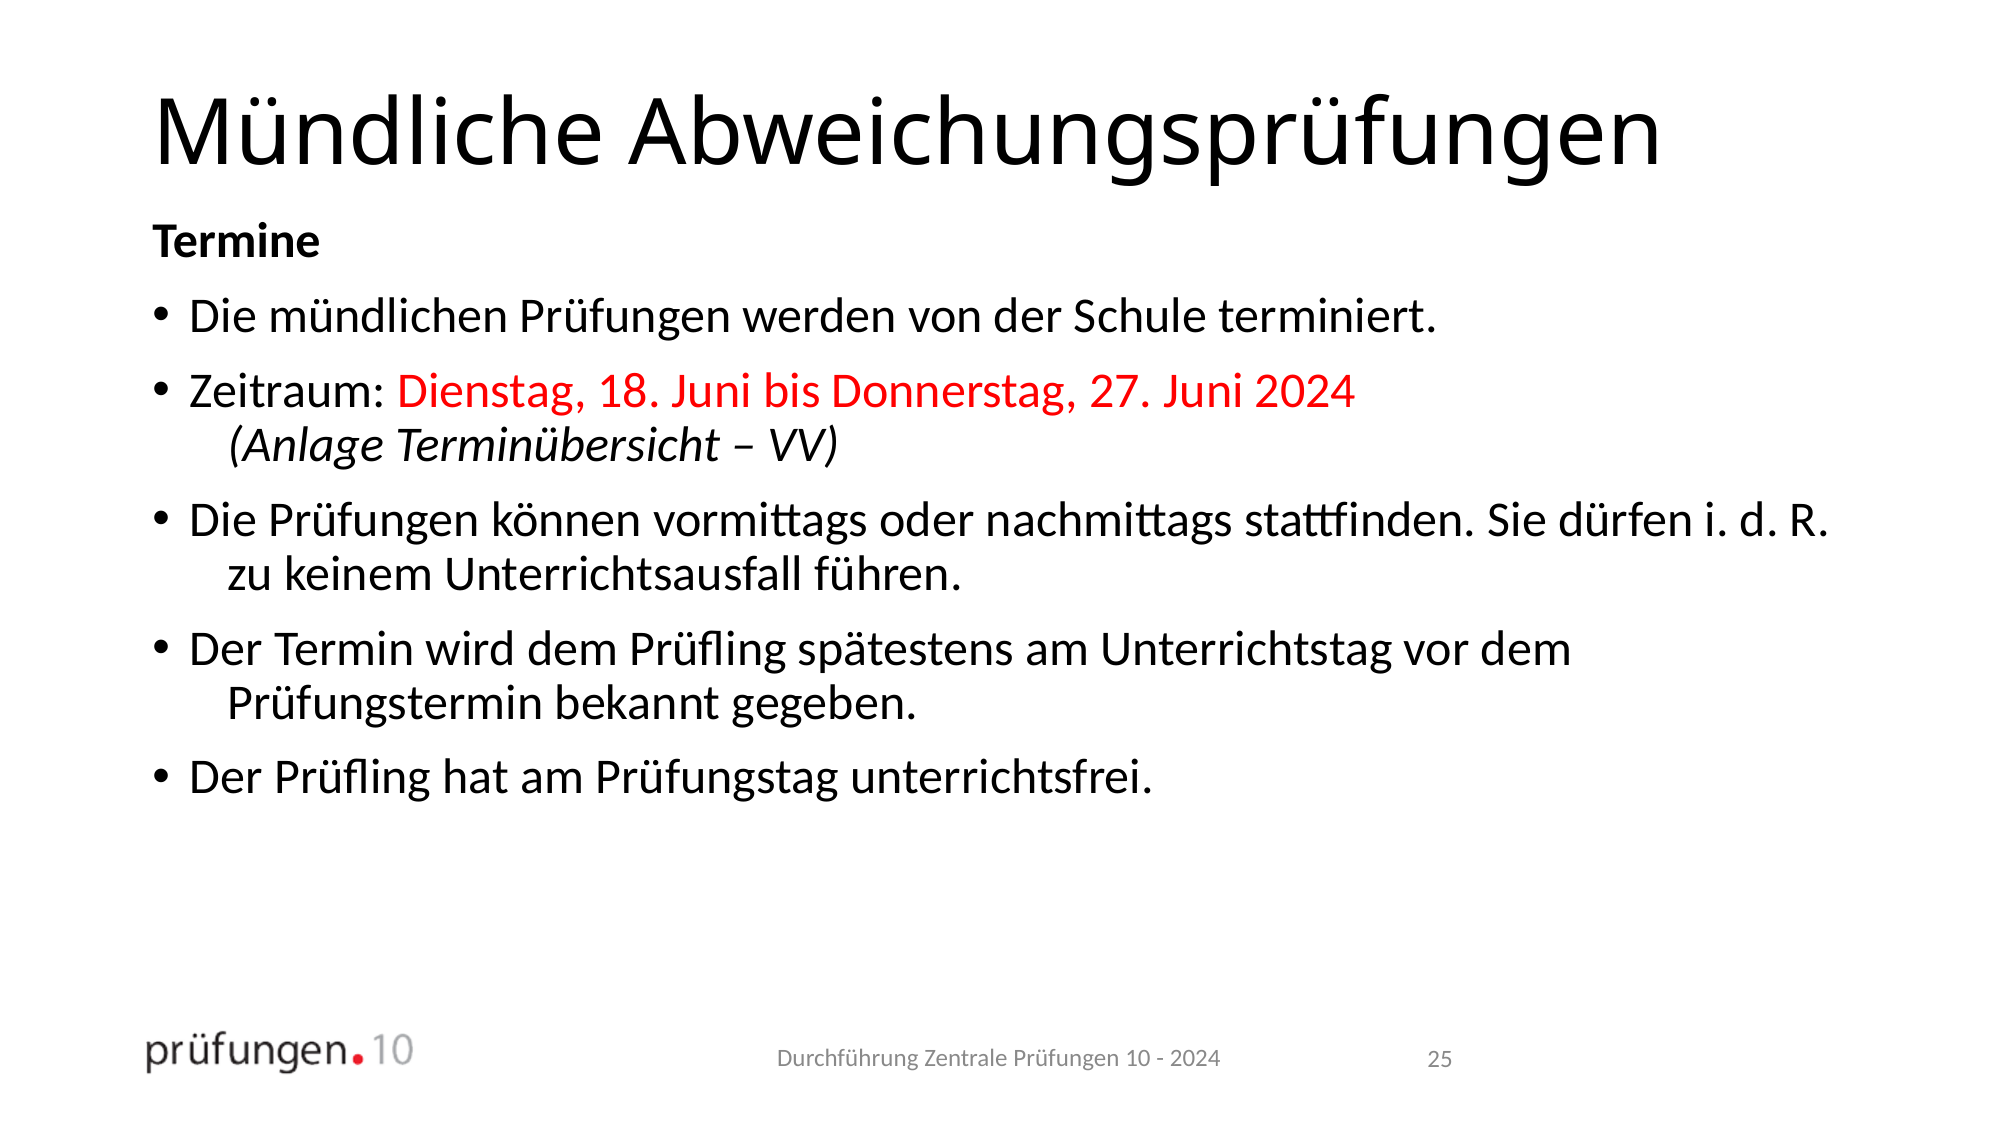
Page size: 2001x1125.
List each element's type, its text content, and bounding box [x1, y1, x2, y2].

list Termine Die mündlichen Prüfungen werden von der Schule terminiert. Zeitraum: Dienstag, 18. Juni bis Donnerstag, 27. Juni 2024 (Anlage Terminübersicht – VV) Die Prüfungen können vormittags oder nachmittags stattfinden. Sie dürfen i. d. R. zu keinem Unterrichtsausfall führen. Der Termin wird dem Prüfling spätestens am Unterrichtstag vor dem Prüfungstermin bekannt gegeben. Der Prüfling hat am Prüfungstag unterrichtsfrei. [137, 207, 1863, 1014]
title Mündliche Abweichungsprüfungen [137, 77, 1863, 193]
text_box [1412, 1027, 1863, 1088]
